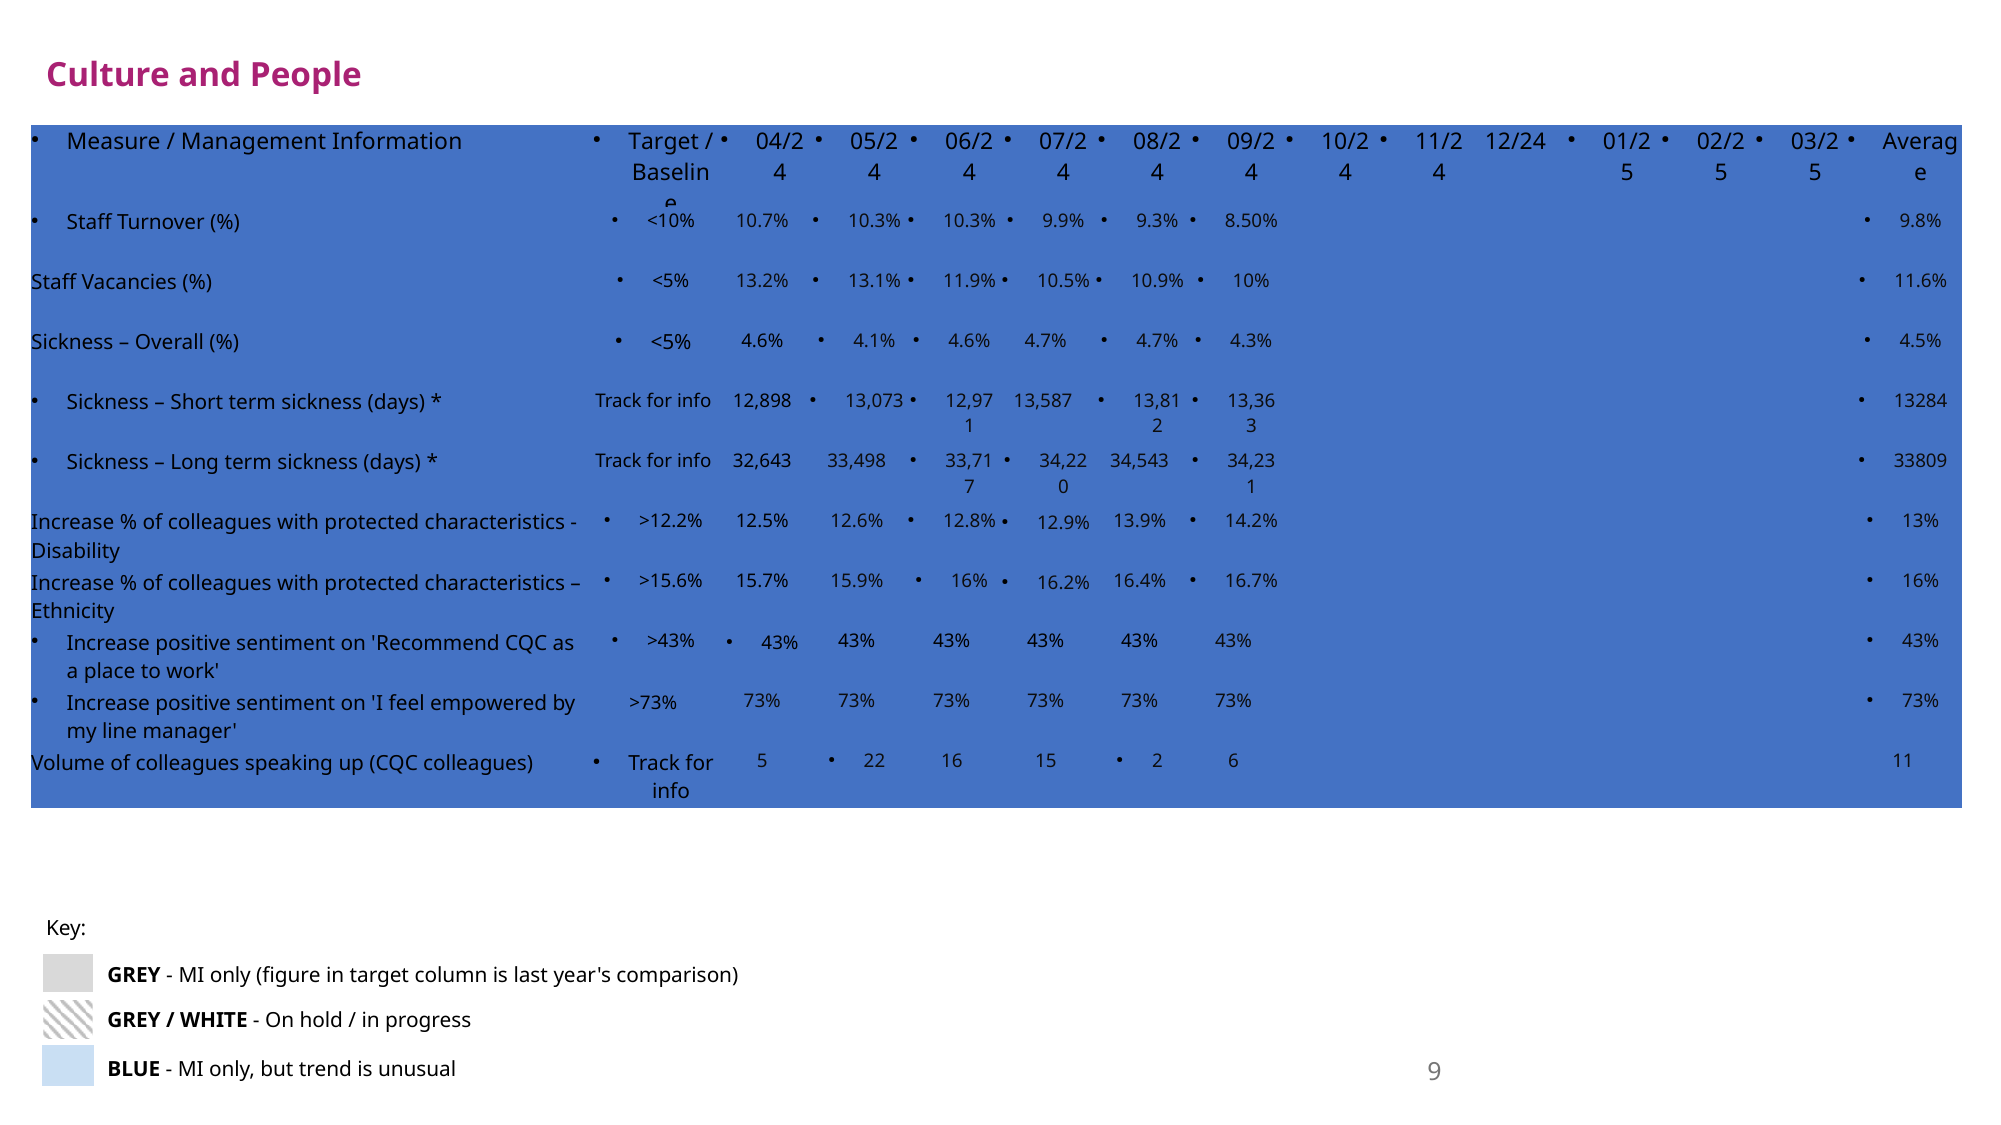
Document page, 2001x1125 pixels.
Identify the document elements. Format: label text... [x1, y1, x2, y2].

table_cell >73% [591, 688, 716, 748]
table_cell 11 [1844, 748, 1962, 808]
table_cell 13.1% [809, 267, 905, 327]
table_cell 34,220 [999, 448, 1093, 508]
table_cell [1656, 267, 1750, 327]
table_cell [1468, 207, 1562, 267]
table_cell <5% [591, 267, 716, 327]
title Culture and People [31, 45, 660, 102]
text_box Key: [31, 906, 99, 948]
table_cell 43% [1844, 628, 1962, 688]
table_cell [1468, 387, 1562, 448]
table_cell [1750, 448, 1844, 508]
table_header 07/24 [999, 125, 1093, 207]
table_cell [1281, 448, 1375, 508]
table_header 06/24 [905, 125, 999, 207]
table_cell [1562, 688, 1656, 748]
table_cell [1750, 327, 1844, 387]
table_header Measure / Management Information [31, 125, 591, 207]
table_cell 13,812 [1093, 387, 1187, 448]
table_cell [1562, 387, 1656, 448]
table_cell 11.6% [1844, 267, 1962, 327]
table_cell 16.2% [999, 568, 1093, 628]
table_cell [1750, 267, 1844, 327]
table_cell 15.9% [809, 568, 905, 628]
table_cell 12.6% [809, 508, 905, 568]
table_cell [1281, 568, 1375, 628]
table_cell [1281, 628, 1375, 688]
table_cell 9.9% [999, 207, 1093, 267]
table_cell [1562, 448, 1656, 508]
table_cell Increase positive sentiment on 'I feel empowered by my line manager' [31, 688, 591, 748]
table_cell [1375, 387, 1468, 448]
table_cell [1656, 207, 1750, 267]
table_cell 10.7% [716, 207, 809, 267]
table_cell [1656, 327, 1750, 387]
table_cell [1281, 207, 1375, 267]
table_cell 10.3% [809, 207, 905, 267]
table_cell 73% [1093, 688, 1187, 748]
table_cell 43% [905, 628, 999, 688]
table_header 03/25 [1750, 125, 1844, 207]
table_cell 13,587 [999, 387, 1093, 448]
table_cell 16.7% [1187, 568, 1281, 628]
text_box BLUE - MI only, but trend is unusual [92, 1048, 435, 1089]
table_cell [1281, 387, 1375, 448]
table_cell 32,643 [716, 448, 809, 508]
table_cell [1375, 628, 1468, 688]
table_cell [1750, 508, 1844, 568]
table_cell 4.7% [1093, 327, 1187, 387]
table_cell 16.4% [1093, 568, 1187, 628]
table_cell 13,363 [1187, 387, 1281, 448]
table_cell 33,717 [905, 448, 999, 508]
table_cell [1281, 267, 1375, 327]
table_header 08/24 [1093, 125, 1187, 207]
table_cell [1281, 688, 1375, 748]
table_cell [1750, 628, 1844, 688]
table_cell 12,971 [905, 387, 999, 448]
table_cell 14.2% [1187, 508, 1281, 568]
table_header 11/24 [1375, 125, 1468, 207]
table_cell 43% [1187, 628, 1281, 688]
table_cell 22 [809, 748, 905, 808]
table_cell 9.3% [1093, 207, 1187, 267]
table_cell 13% [1844, 508, 1962, 568]
table_cell 4.3% [1187, 327, 1281, 387]
table_cell 73% [716, 688, 809, 748]
table_cell 15 [999, 748, 1093, 808]
table_cell 73% [1844, 688, 1962, 748]
table_cell 10% [1187, 267, 1281, 327]
text_box [43, 1047, 93, 1085]
table_cell [1562, 267, 1656, 327]
table_cell [1375, 267, 1468, 327]
table_cell 5 [716, 748, 809, 808]
table_cell [1468, 267, 1562, 327]
table_cell [1750, 207, 1844, 267]
table_cell 16% [1844, 568, 1962, 628]
table_cell [1468, 748, 1562, 808]
table_cell [1562, 748, 1656, 808]
table_cell 33,498 [809, 448, 905, 508]
table_cell 12.9% [999, 508, 1093, 568]
table_cell [1562, 628, 1656, 688]
table_cell Volume of colleagues speaking up (CQC colleagues) [31, 748, 591, 808]
table_header 10/24 [1281, 125, 1375, 207]
table_cell [1375, 207, 1468, 267]
table_cell 10.9% [1093, 267, 1187, 327]
table_cell [1281, 508, 1375, 568]
table_cell [1281, 327, 1375, 387]
table_cell 13,073 [809, 387, 905, 448]
slide_number 9 [1412, 1042, 1863, 1103]
table_header 12/24 [1468, 125, 1562, 207]
table_cell 12.8% [905, 508, 999, 568]
table_cell Increase % of colleagues with protected characteristics - Disability [31, 508, 591, 568]
table_cell [1468, 327, 1562, 387]
table_cell 43% [1093, 628, 1187, 688]
table_header Target / Baseline [591, 125, 716, 207]
table_cell 4.5% [1844, 327, 1962, 387]
table_cell [1468, 448, 1562, 508]
table_cell [1562, 508, 1656, 568]
table_cell Track for info [591, 387, 716, 448]
text_box GREY - MI only (figure in target column is last year's comparison) [92, 954, 682, 995]
table_cell [1281, 748, 1375, 808]
table_cell 43% [809, 628, 905, 688]
table_cell [1656, 568, 1750, 628]
table_cell 73% [905, 688, 999, 748]
table_cell 16 [905, 748, 999, 808]
table_cell [1750, 387, 1844, 448]
table_cell 33809 [1844, 448, 1962, 508]
table_cell Track for info [591, 448, 716, 508]
table_cell Sickness – Long term sickness (days) * [31, 448, 591, 508]
table_cell 10.3% [905, 207, 999, 267]
table_cell 43% [716, 628, 809, 688]
table_cell 34,543 [1093, 448, 1187, 508]
table_cell >12.2% [591, 508, 716, 568]
table_header 05/24 [809, 125, 905, 207]
table_cell >43% [591, 628, 716, 688]
table_cell [1468, 508, 1562, 568]
table_cell 13284 [1844, 387, 1962, 448]
table_cell [1750, 688, 1844, 748]
table_cell 73% [1187, 688, 1281, 748]
table_header Average [1844, 125, 1962, 207]
table_cell [1468, 688, 1562, 748]
table_cell Sickness – Overall (%) [31, 327, 591, 387]
table_cell 13.9% [1093, 508, 1187, 568]
table_header 09/24 [1187, 125, 1281, 207]
table_cell 4.7% [999, 327, 1093, 387]
table_cell Increase positive sentiment on 'Recommend CQC as a place to work' [31, 628, 591, 688]
table_header 01/25 [1562, 125, 1656, 207]
table_cell [1656, 628, 1750, 688]
text_box GREY / WHITE - On hold / in progress [92, 999, 445, 1040]
table_cell >15.6% [591, 568, 716, 628]
table_cell 6 [1187, 748, 1281, 808]
table_cell 9.8% [1844, 207, 1962, 267]
table_cell [1375, 327, 1468, 387]
table_cell 73% [809, 688, 905, 748]
table_header 04/24 [716, 125, 809, 207]
table_cell 12,898 [716, 387, 809, 448]
table_cell [1375, 568, 1468, 628]
table_cell Track for info [591, 748, 716, 808]
table_cell 13.2% [716, 267, 809, 327]
table_cell 16% [905, 568, 999, 628]
table_cell [1656, 448, 1750, 508]
table_cell Sickness – Short term sickness (days) * [31, 387, 591, 448]
table_cell [1750, 748, 1844, 808]
table_cell 34,231 [1187, 448, 1281, 508]
table_cell [1375, 508, 1468, 568]
table_cell 11.9% [905, 267, 999, 327]
table_cell [1468, 628, 1562, 688]
table_cell Staff Turnover (%) [31, 207, 591, 267]
table_cell [1656, 688, 1750, 748]
table_cell 15.7% [716, 568, 809, 628]
table_cell [1562, 207, 1656, 267]
table_cell 10.5% [999, 267, 1093, 327]
table_cell [1750, 568, 1844, 628]
table_cell 4.6% [716, 327, 809, 387]
table_cell [1562, 568, 1656, 628]
table_cell 4.6% [905, 327, 999, 387]
table_cell 73% [999, 688, 1093, 748]
table_header 02/25 [1656, 125, 1750, 207]
table_cell Staff Vacancies (%) [31, 267, 591, 327]
table_cell [1656, 748, 1750, 808]
table_cell [1375, 448, 1468, 508]
table_cell 8.50% [1187, 207, 1281, 267]
table_cell 43% [999, 628, 1093, 688]
table_cell [1468, 568, 1562, 628]
table_cell [1375, 688, 1468, 748]
table_cell [1656, 508, 1750, 568]
table_cell <10% [591, 207, 716, 267]
table_cell Increase % of colleagues with protected characteristics – Ethnicity [31, 568, 591, 628]
table_cell 2 [1093, 748, 1187, 808]
text_box [43, 954, 92, 992]
table_cell <5% [591, 327, 716, 387]
table_cell 12.5% [716, 508, 809, 568]
table_cell [1375, 748, 1468, 808]
table_cell 4.1% [809, 327, 905, 387]
table_cell [1562, 327, 1656, 387]
text_box [43, 1001, 92, 1039]
table_cell [1656, 387, 1750, 448]
